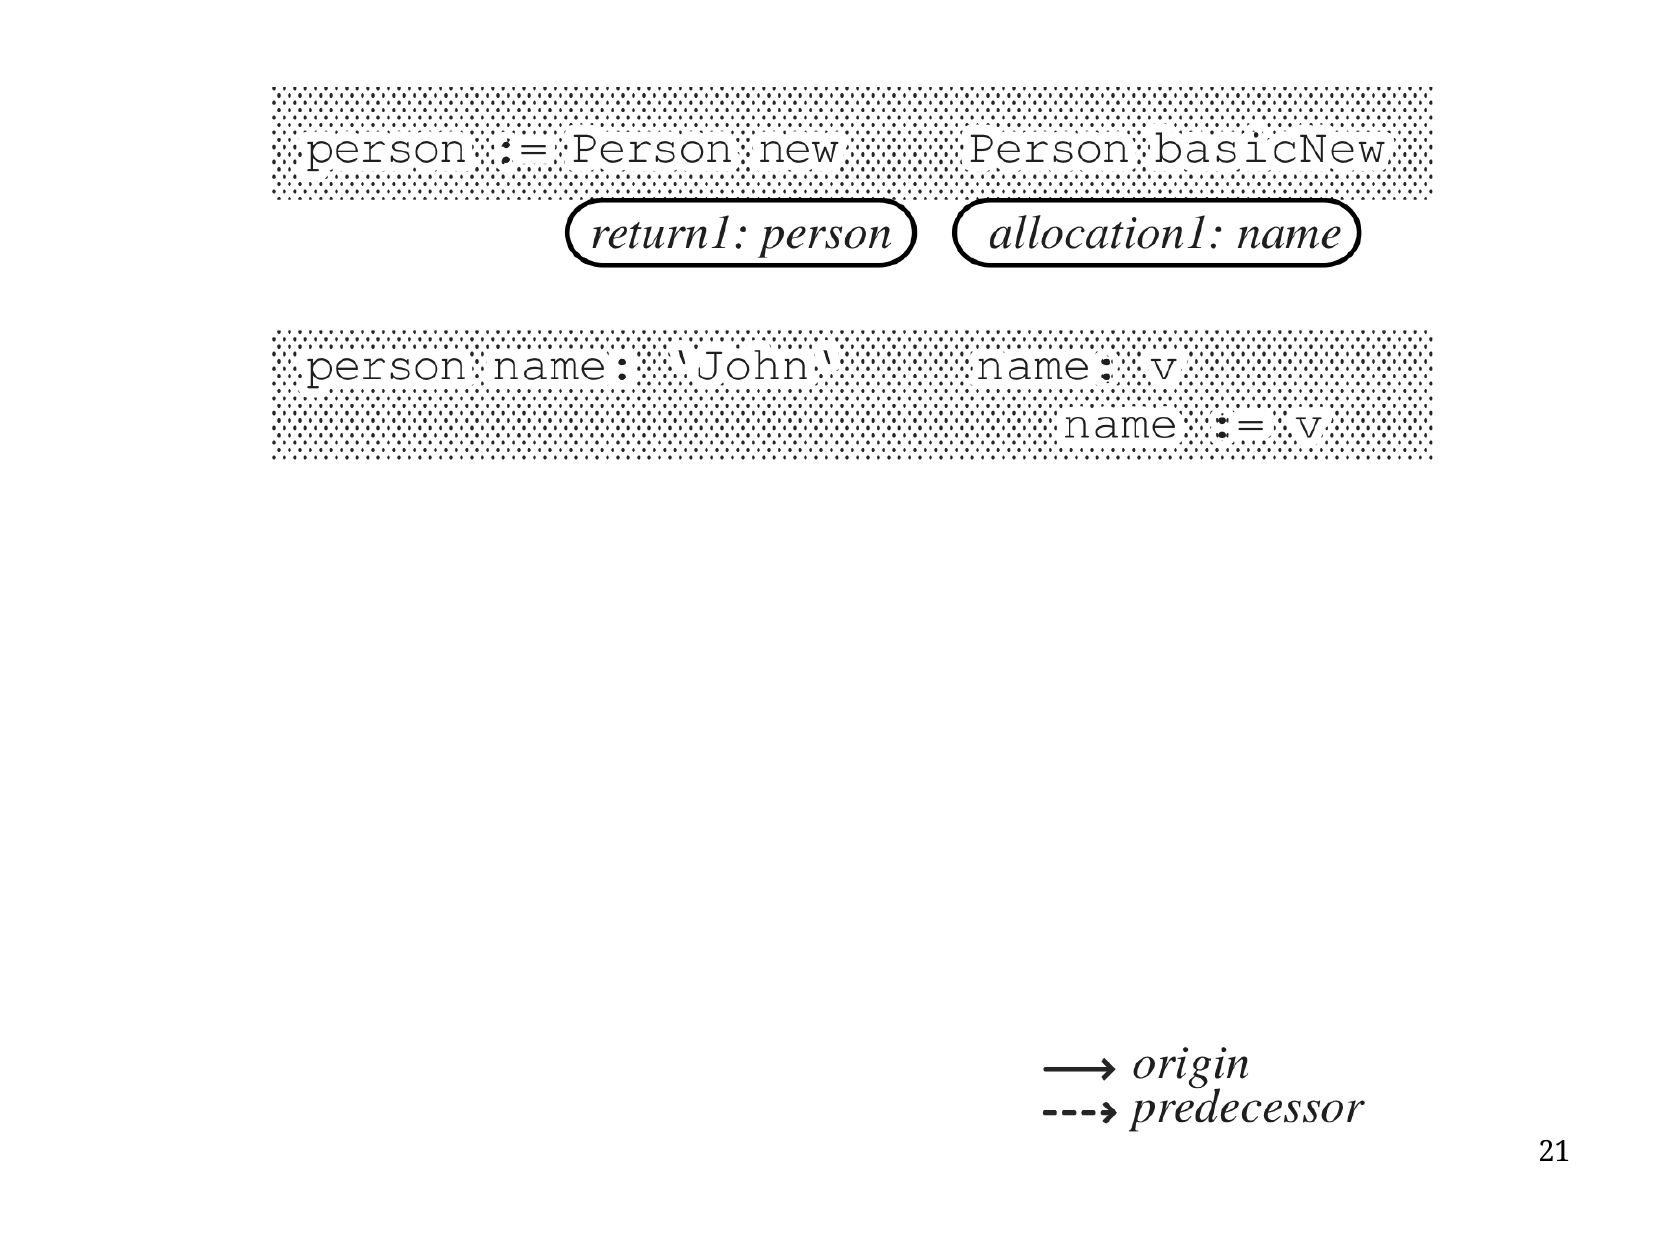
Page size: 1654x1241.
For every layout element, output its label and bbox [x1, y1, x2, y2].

picture [270, 85, 1433, 1142]
